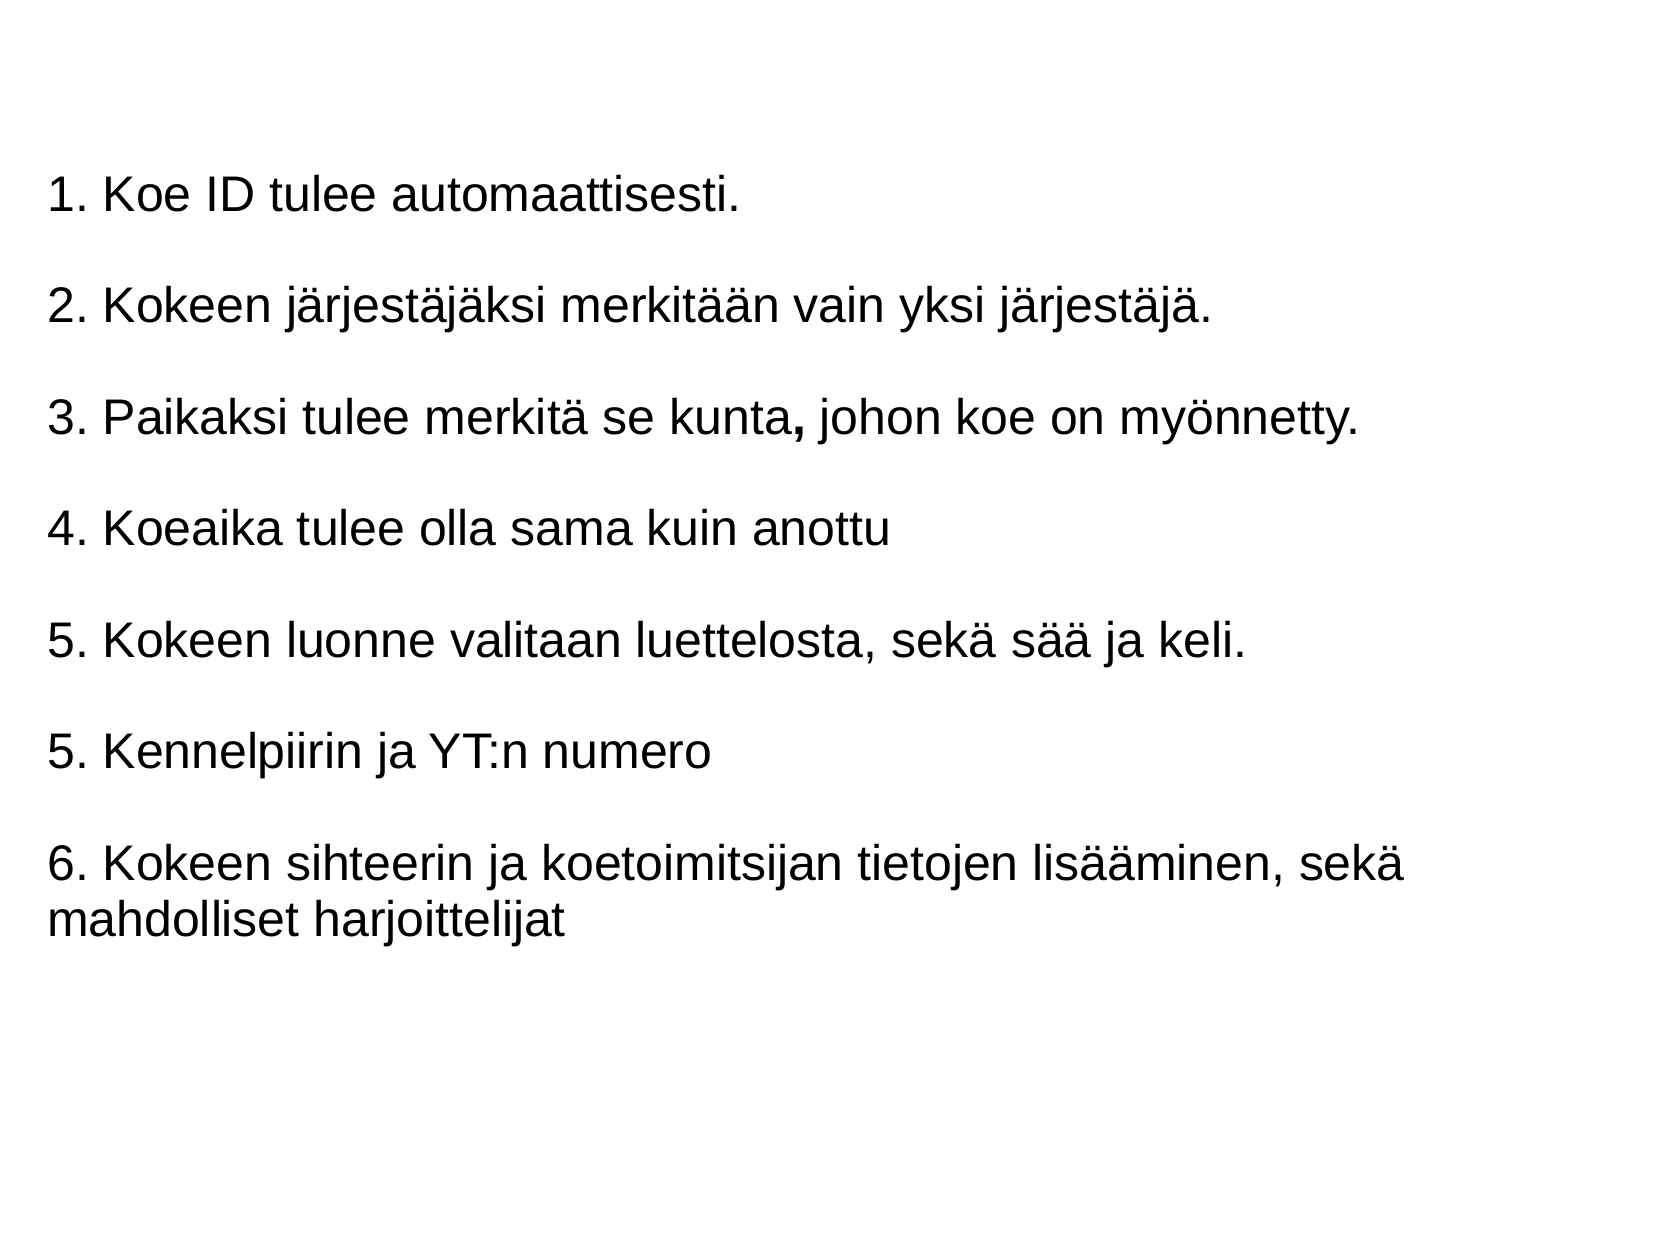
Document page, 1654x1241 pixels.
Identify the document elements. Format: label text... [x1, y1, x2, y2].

subtitle 1. Koe ID tulee automaattisesti. 2. Kokeen järjestäjäksi merkitään vain yksi järjestäjä. 3. Paikaksi tulee merkitä se kunta, johon koe on myönnetty. 4. Koeaika tulee olla sama kuin anottu 5. Kokeen luonne valitaan luettelosta, sekä sää ja keli. 5. Kennelpiirin ja YT:n numero 6. Kokeen sihteerin ja koetoimitsijan tietojen lisääminen, sekä mahdolliset harjoittelijat [47, 108, 1630, 949]
